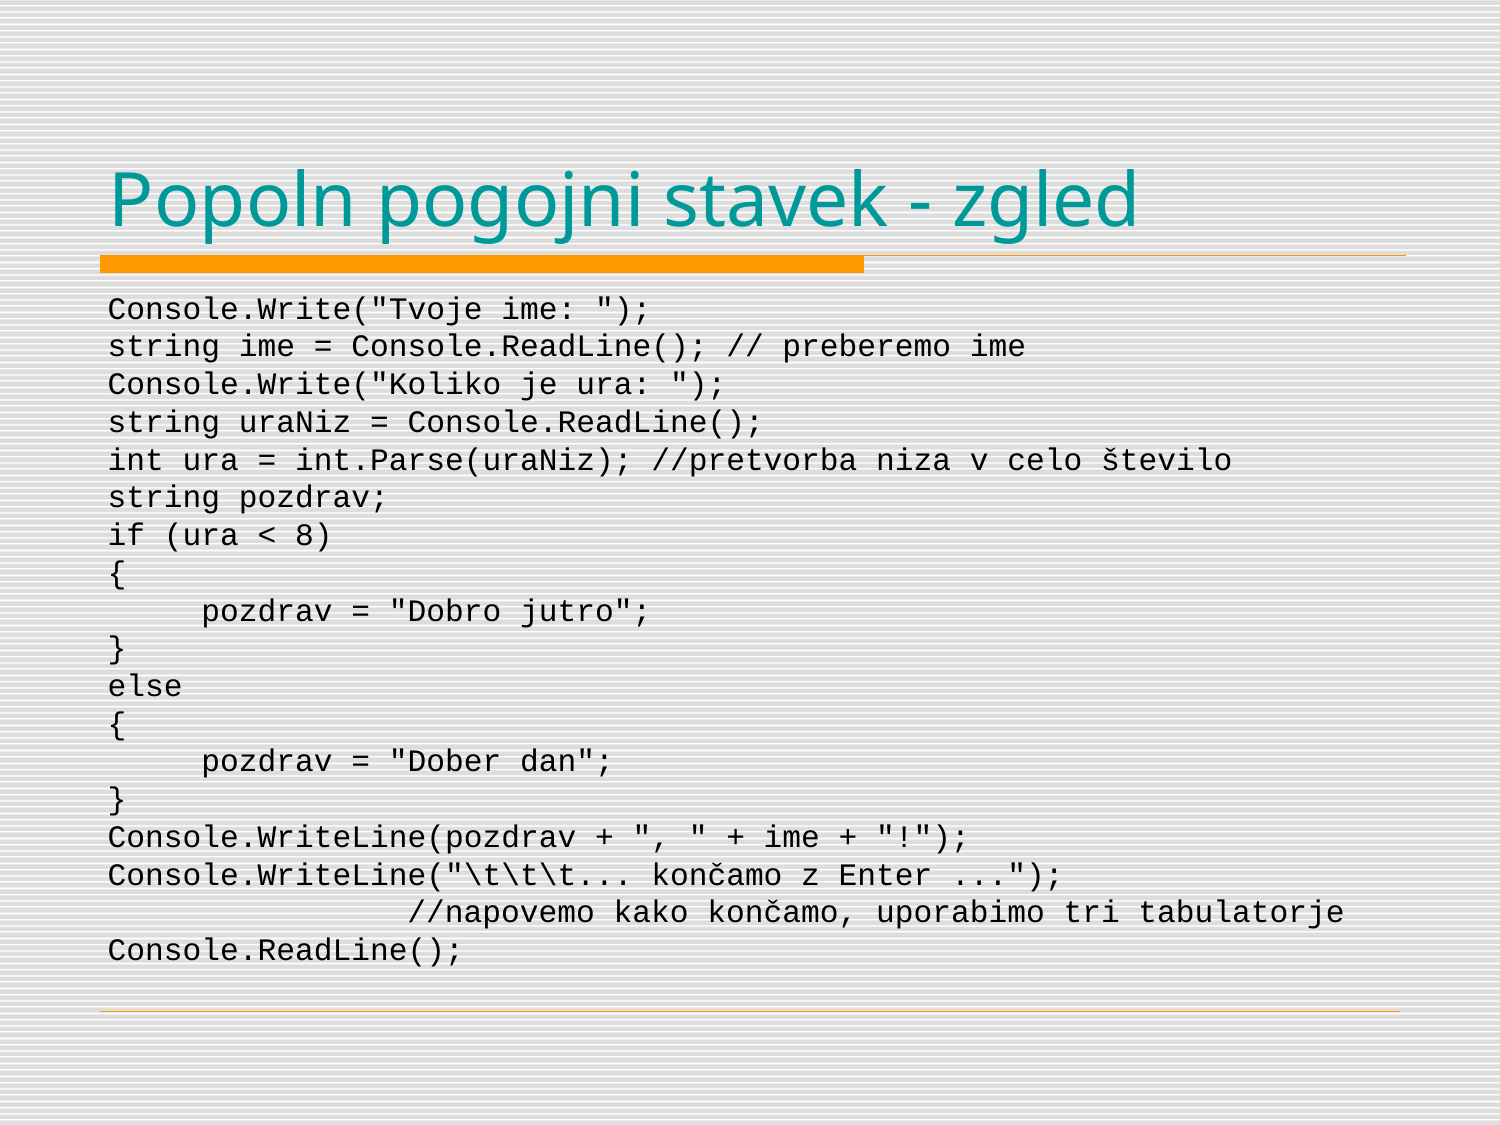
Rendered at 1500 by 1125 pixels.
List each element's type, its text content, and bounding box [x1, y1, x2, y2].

list Console.Write("Tvoje ime: "); string ime = Console.ReadLine(); // preberemo ime Console.Write("Koliko je ura: "); string uraNiz = Console.ReadLine(); int ura = int.Parse(uraNiz); //pretvorba niza v celo število string pozdrav; if (ura < 8) { pozdrav = "Dobro jutro"; } else { pozdrav = "Dober dan"; } Console.WriteLine(pozdrav + ", " + ime + "!"); Console.WriteLine("\t\t\t... končamo z Enter ..."); //napovemo kako končamo, uporabimo tri tabulatorje Console.ReadLine(); [92, 287, 1406, 988]
title Popoln pogojni stavek - zgled [94, 49, 1407, 250]
picture [0, 0, 1500, 1125]
